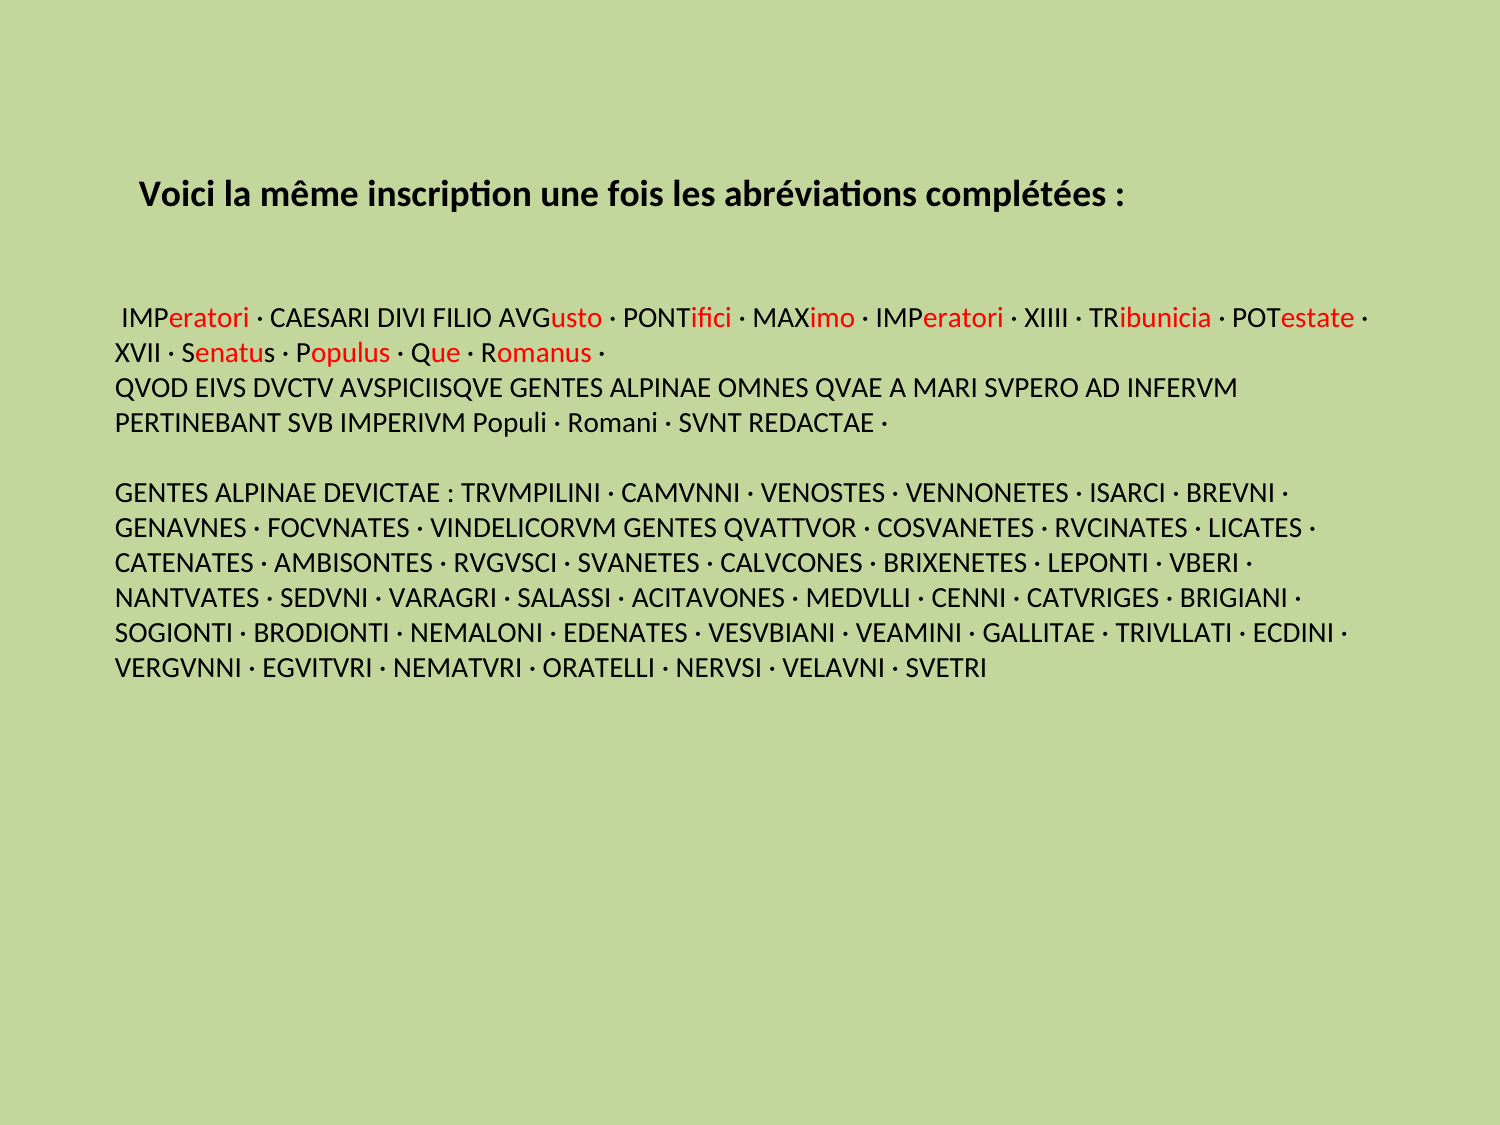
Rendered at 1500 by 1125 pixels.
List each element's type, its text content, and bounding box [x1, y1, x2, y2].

text_box Voici la même inscription une fois les abréviations complétées : [123, 160, 1341, 222]
text_box IMPeratori · CAESARI DIVI FILIO AVGusto · PONTifici · MAXimo · IMPeratori · XIIII · TRibunicia · POTestate · XVII · Senatus · Populus · Que · Romanus · QVOD EIVS DVCTV AVSPICIISQVE GENTES ALPINAE OMNES QVAE A MARI SVPERO AD INFERVM PERTINEBANT SVB IMPERIVM Populi · Romani · SVNT REDACTAE · GENTES ALPINAE DEVICTAE : TRVMPILINI · CAMVNNI · VENOSTES · VENNONETES · ISARCI · BREVNI · GENAVNES · FOCVNATES · VINDELICORVM GENTES QVATTVOR · COSVANETES · RVCINATES · LICATES · CATENATES · AMBISONTES · RVGVSCI · SVANETES · CALVCONES · BRIXENETES · LEPONTI · VBERI · NANTVATES · SEDVNI · VARAGRI · SALASSI · ACITAVONES · MEDVLLI · CENNI · CATVRIGES · BRIGIANI · SOGIONTI · BRODIONTI · NEMALONI · EDENATES · VESVBIANI · VEAMINI · GALLITAE · TRIVLLATI · ECDINI · VERGVNNI · EGVITVRI · NEMATVRI · ORATELLI · NERVSI · VELAVNI · SVETRI [100, 290, 1412, 726]
